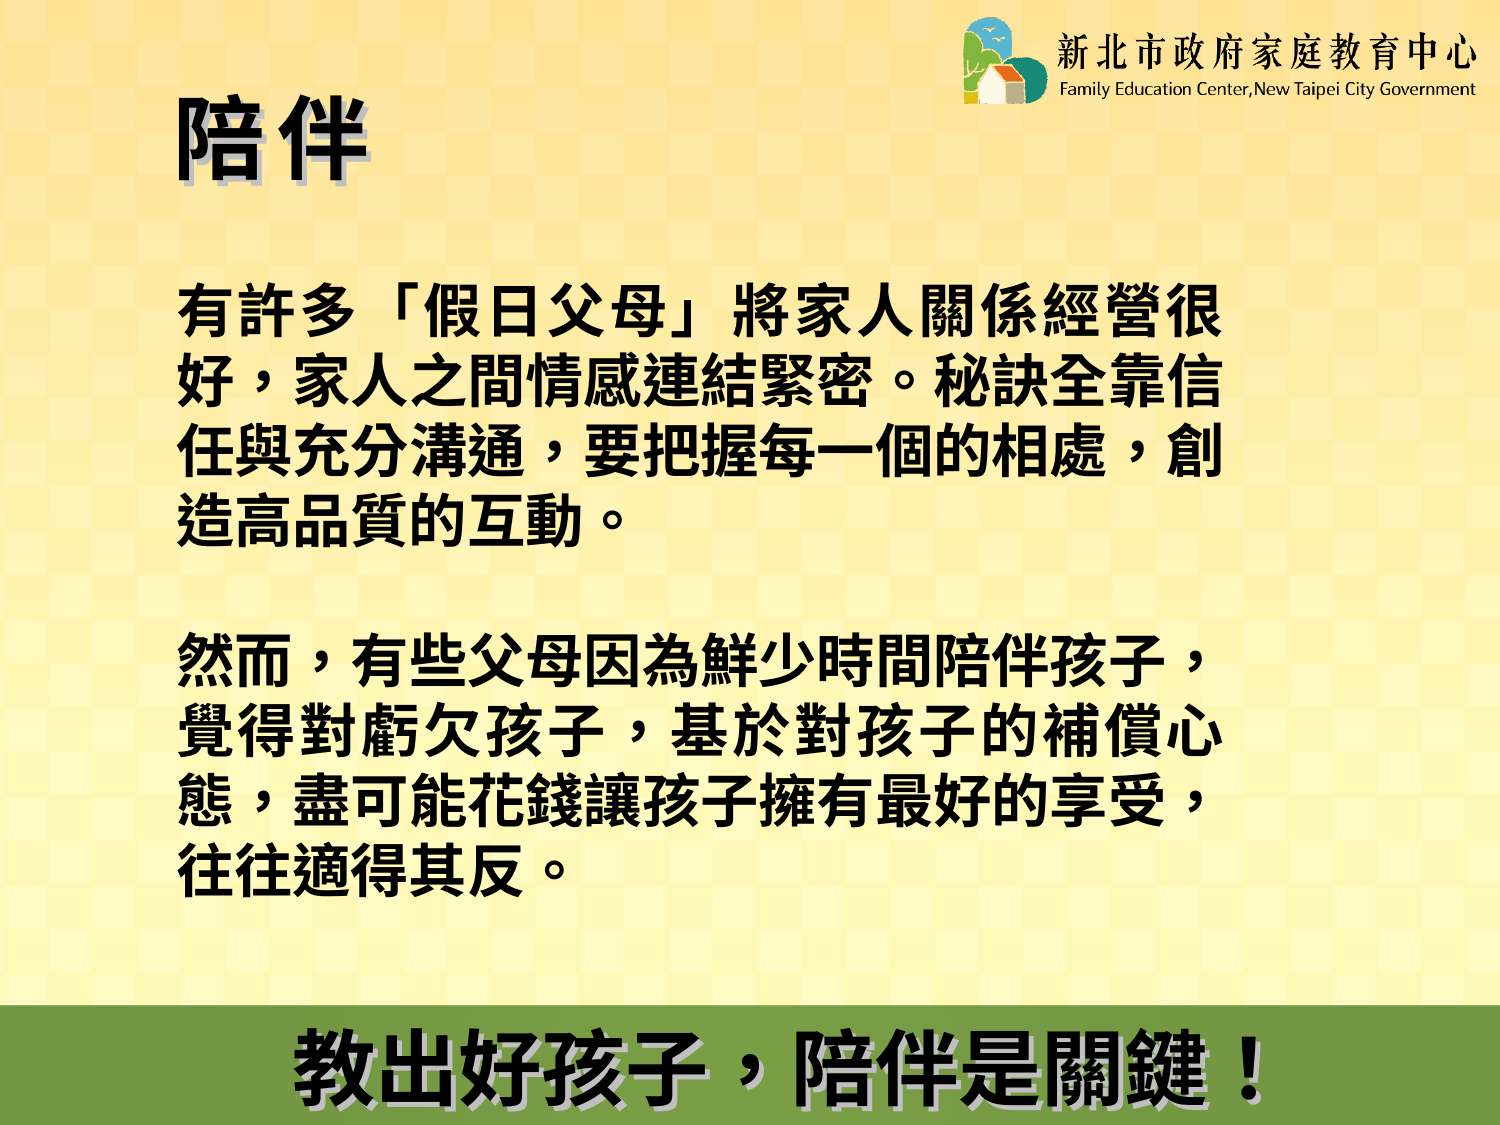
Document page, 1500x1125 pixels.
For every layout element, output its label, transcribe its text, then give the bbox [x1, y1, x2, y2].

text_box 教出好孩子，陪伴是關鍵！ [278, 1009, 1307, 1124]
text_box 陪伴 [158, 73, 399, 200]
text_box 有許多「假日父母」將家人關係經營很好，家人之間情感連結緊密。秘訣全靠信任與充分溝通，要把握每一個的相處，創造高品質的互動。 然而，有些父母因為鮮少時間陪伴孩子，覺得對虧欠孩子，基於對孩子的補償心態，盡可能花錢讓孩子擁有最好的享受，往往適得其反。 [161, 267, 1284, 912]
